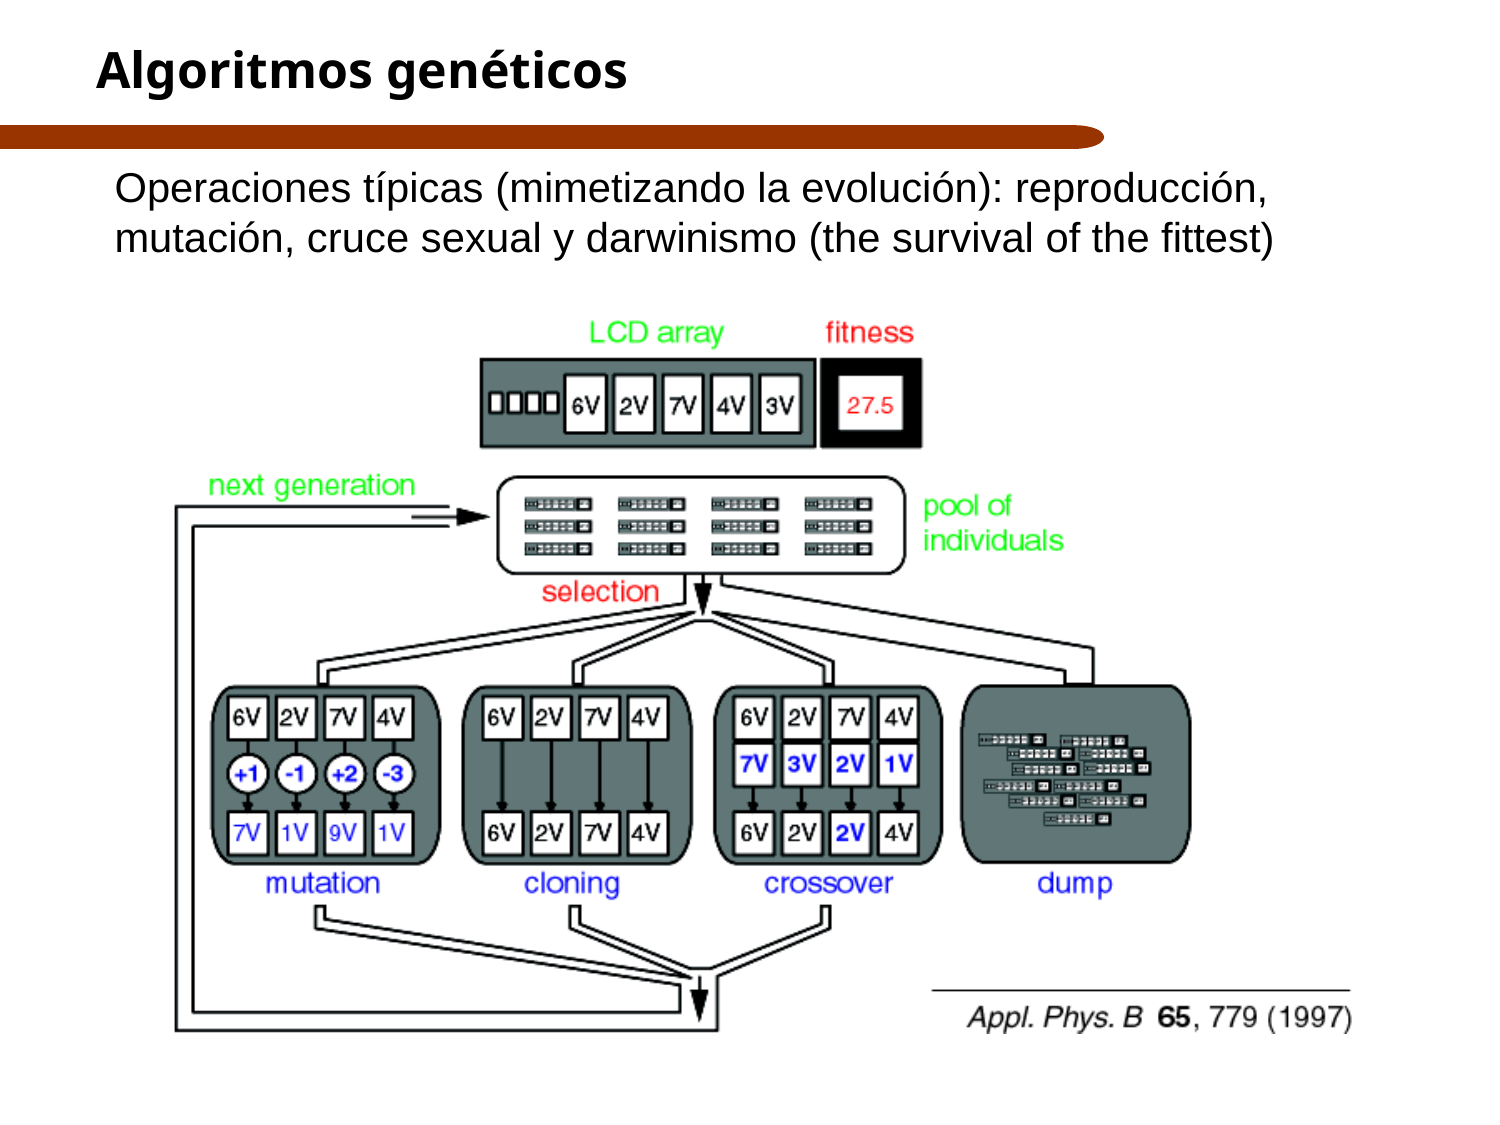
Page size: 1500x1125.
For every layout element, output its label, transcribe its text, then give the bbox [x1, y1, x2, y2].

picture [124, 299, 1362, 1034]
text_box Operaciones típicas (mimetizando la evolución): reproducción, mutación, cruce sexual y darwinismo (the survival of the fittest) [99, 152, 1381, 269]
title Algoritmos genéticos [81, 30, 1409, 106]
text_box [118, 298, 1386, 1058]
